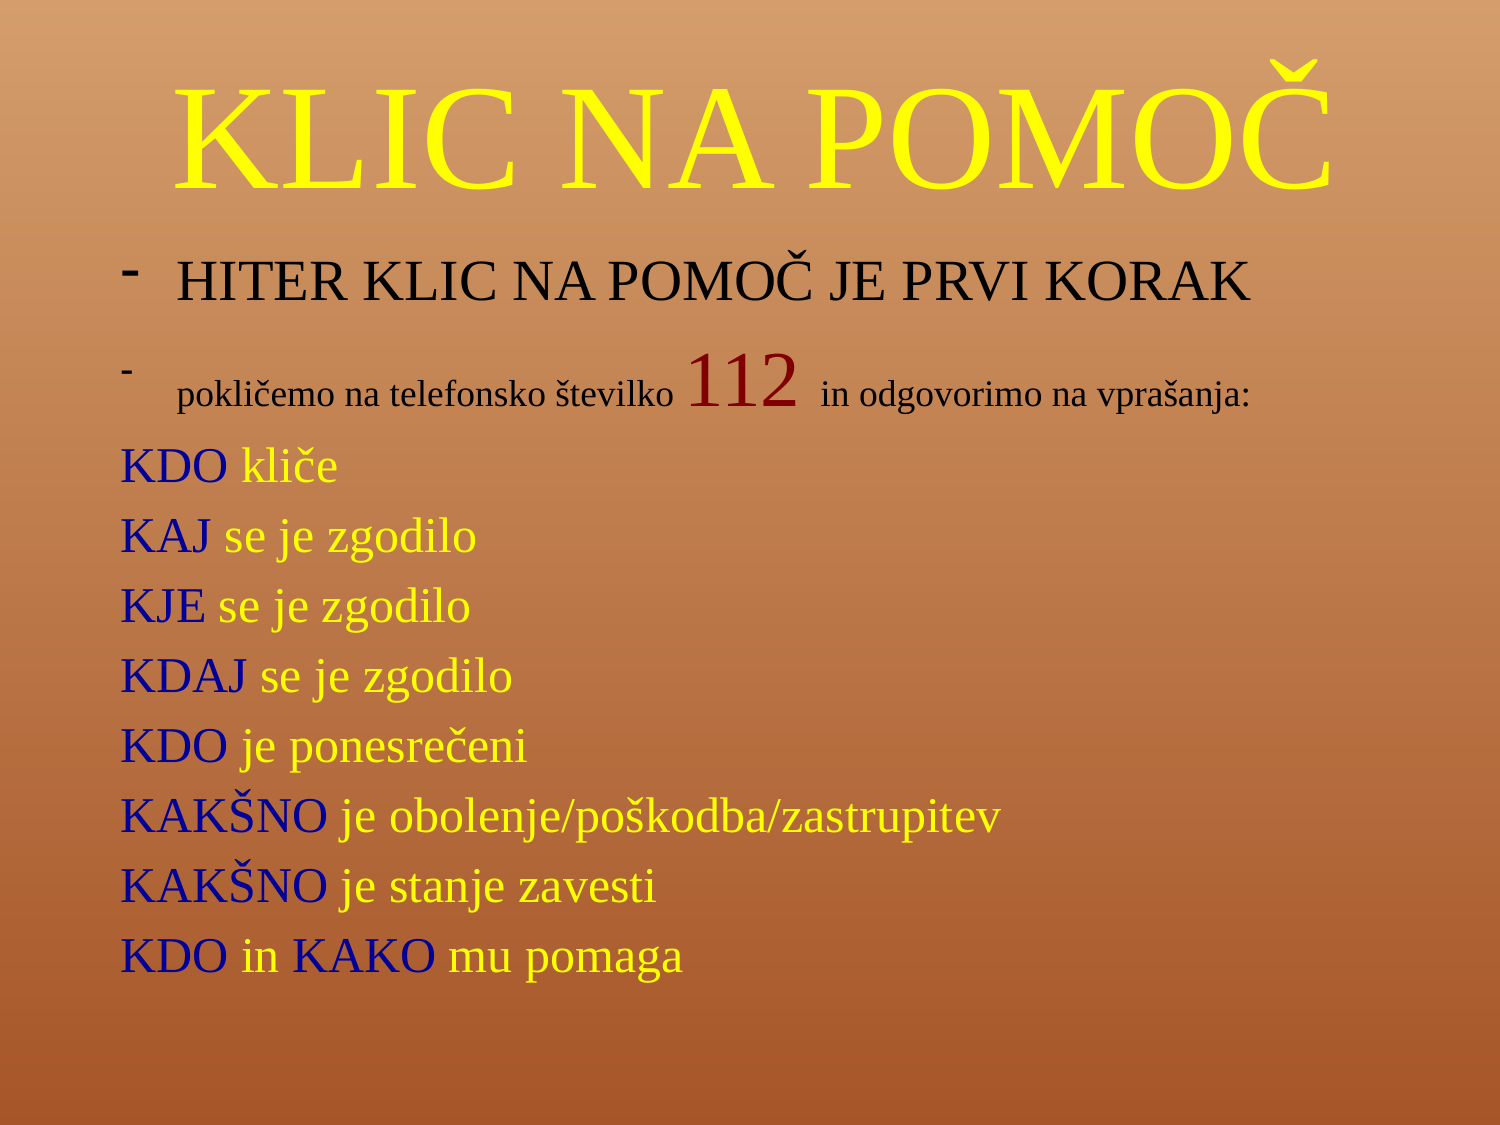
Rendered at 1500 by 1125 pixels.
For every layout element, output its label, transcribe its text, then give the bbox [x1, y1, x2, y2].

title KLIC NA POMOČ [117, 35, 1393, 223]
list HITER KLIC NA POMOČ JE PRVI KORAK pokličemo na telefonsko številko 112 in odgovorimo na vprašanja: KDO kliče KAJ se je zgodilo KJE se je zgodilo KDAJ se je zgodilo KDO je ponesrečeni KAKŠNO je obolenje/poškodba/zastrupitev KAKŠNO je stanje zavesti KDO in KAKO mu pomaga [105, 234, 1381, 1125]
